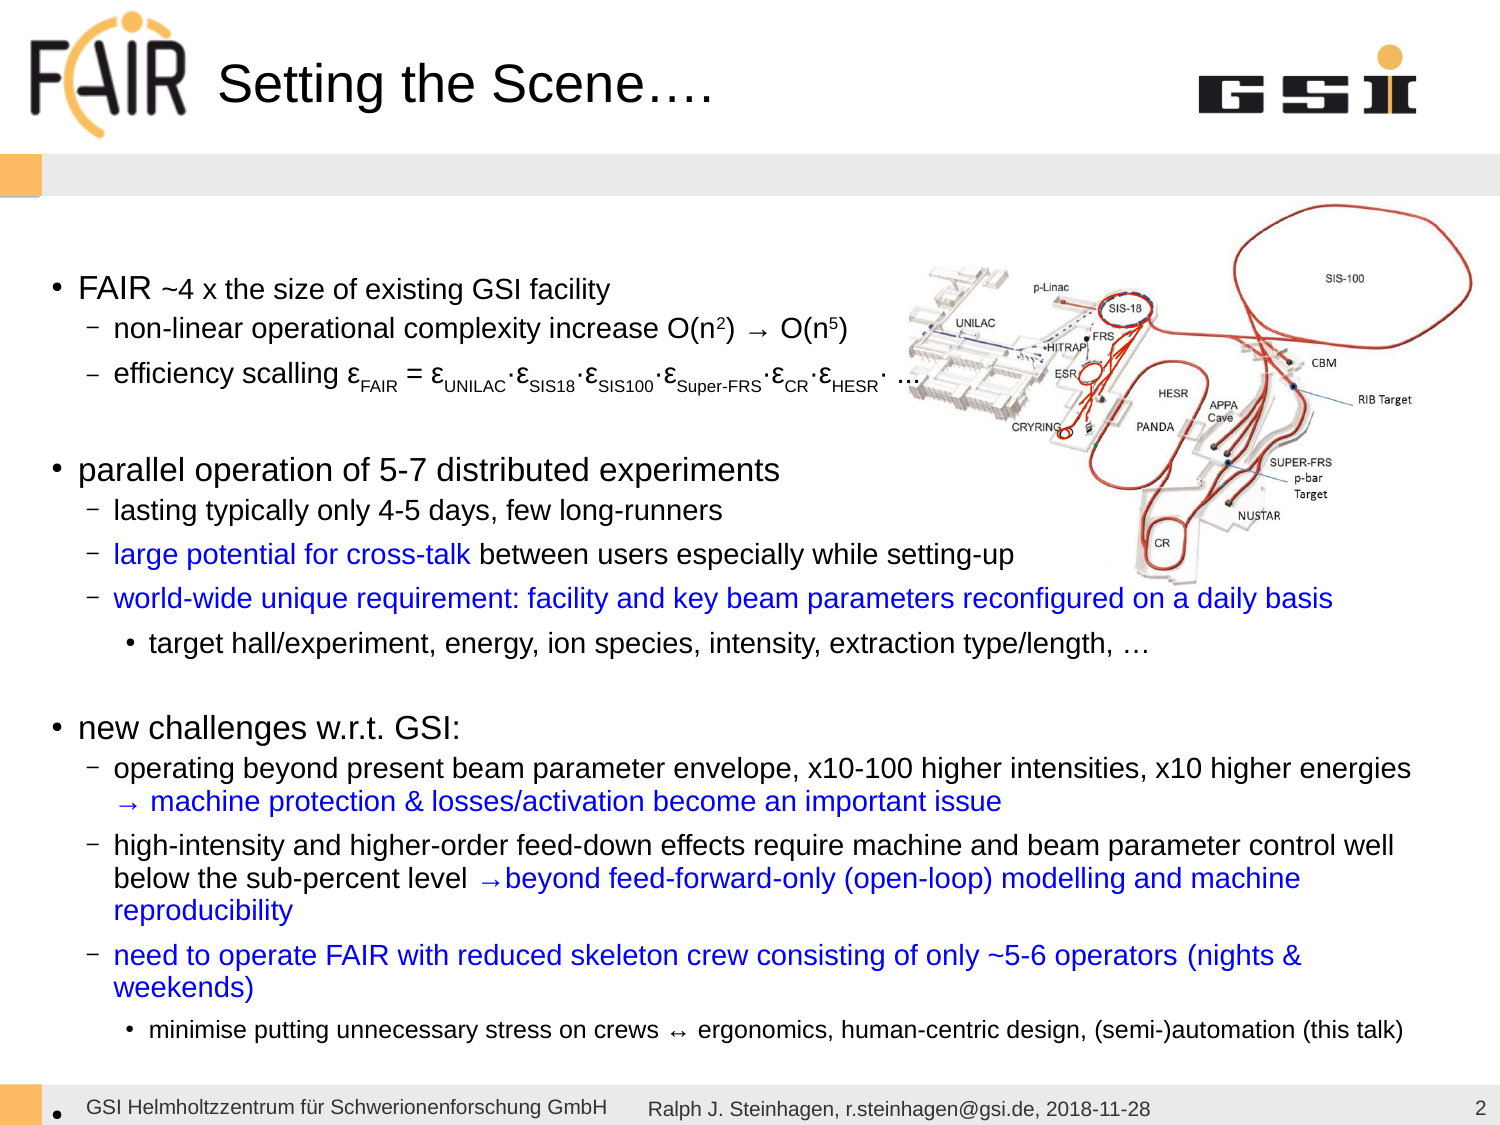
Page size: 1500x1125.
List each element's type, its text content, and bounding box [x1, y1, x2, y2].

title Setting the Scene…. [217, 20, 1109, 147]
picture [1197, 42, 1419, 117]
list FAIR ~4 x the size of existing GSI facility non-linear operational complexity increase O(n2) → O(n5) efficiency scalling εFAIR = εUNILAC·εSIS18·εSIS100·εSuper-FRS·εCR·εHESR· ... parallel operation of 5-7 distributed experiments lasting typically only 4-5 days, few long-runners large potential for cross-talk between users especially while setting-up world-wide unique requirement: facility and key beam parameters reconfigured on a daily basis target hall/experiment, energy, ion species, intensity, extraction type/length, … new challenges w.r.t. GSI: operating beyond present beam parameter envelope, x10-100 higher intensities, x10 higher energies → machine protection & losses/activation become an important issue high-intensity and higher-order feed-down effects require machine and beam parameter control well below the sub-percent level →beyond feed‑forward‑only (open-loop) modelling and machine reproducibility need to operate FAIR with reduced skeleton crew consisting of only ~5‑6 operators (nights & weekends) minimise putting unnecessary stress on crews ↔ ergonomics, human-centric design, (semi-)automation (this talk) [42, 226, 1425, 1072]
picture [909, 202, 1477, 592]
picture [30, 9, 187, 141]
